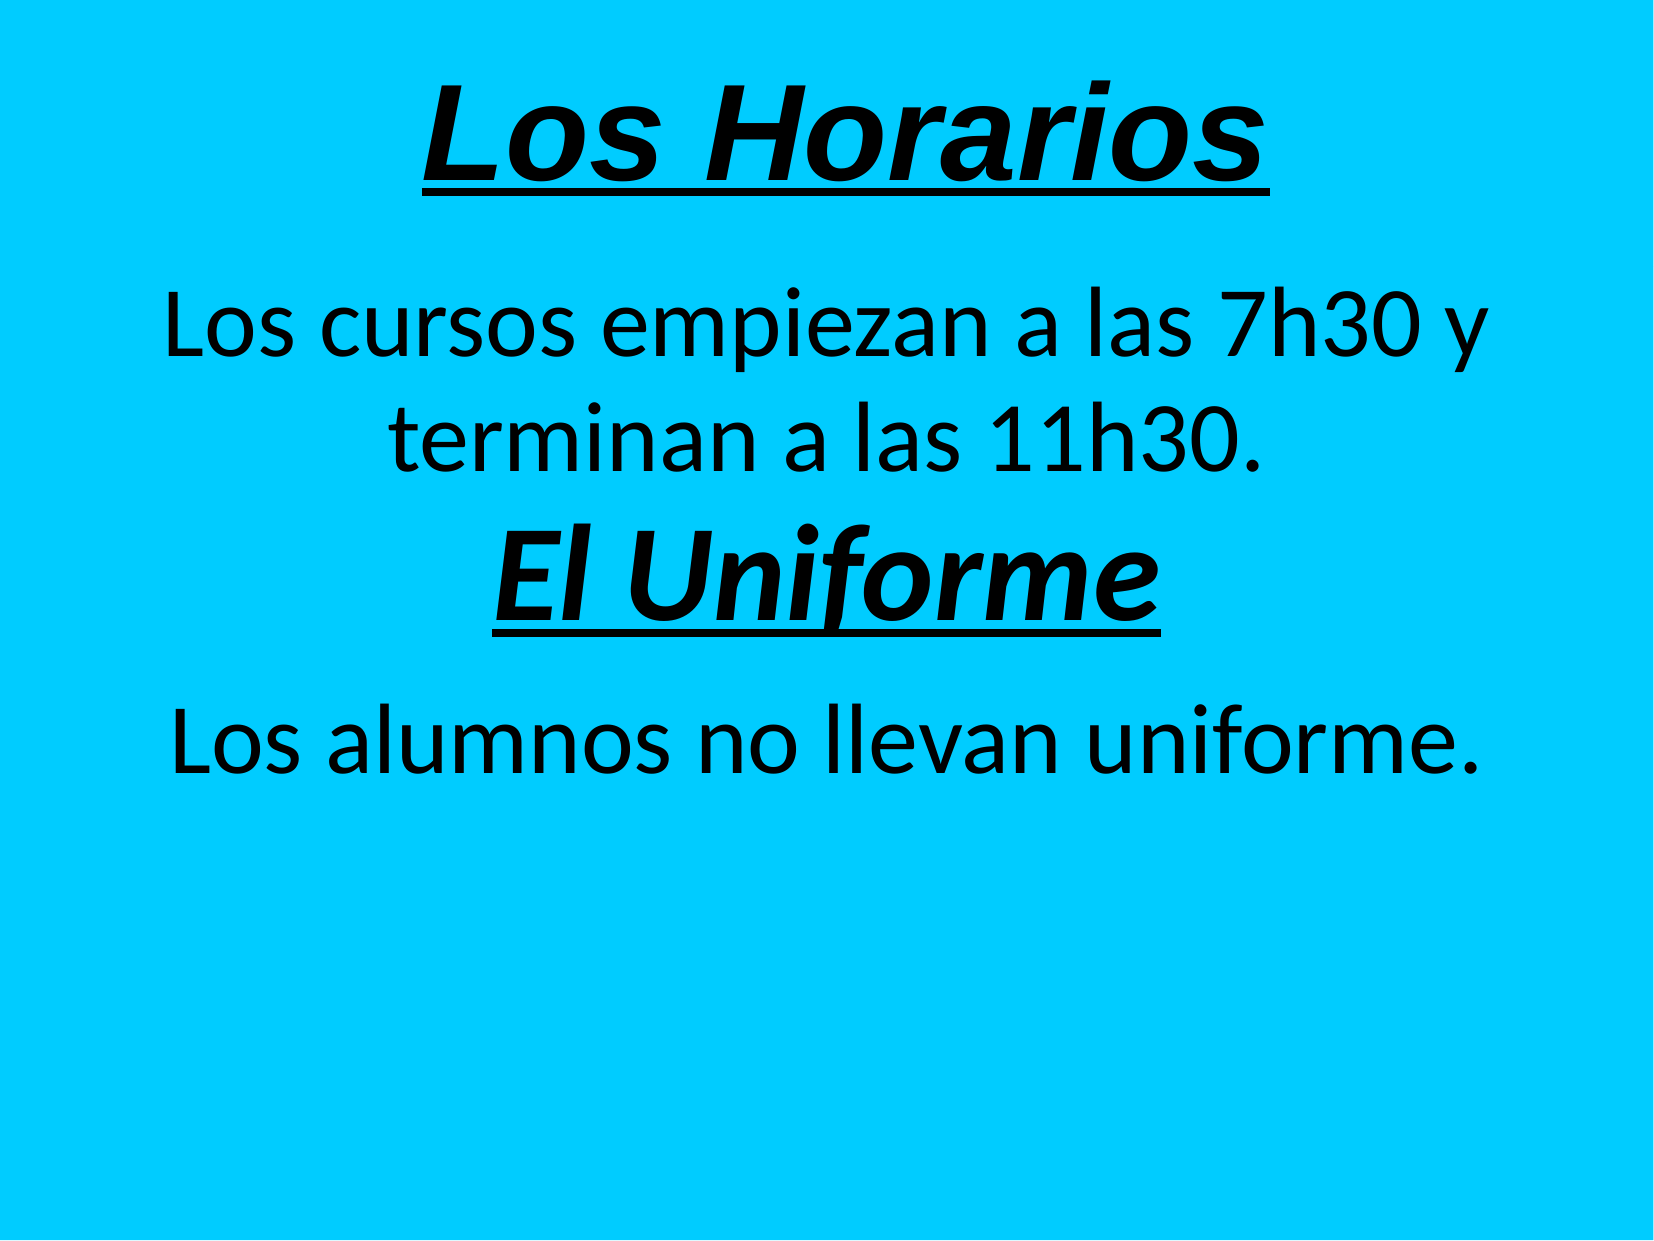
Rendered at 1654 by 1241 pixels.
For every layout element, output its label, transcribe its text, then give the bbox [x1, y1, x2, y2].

title Los Horarios [0, 0, 1654, 266]
list Los cursos empiezan a las 7h30 y terminan a las 11h30. El Uniforme Los alumnos no llevan uniforme. [0, 266, 1654, 1241]
